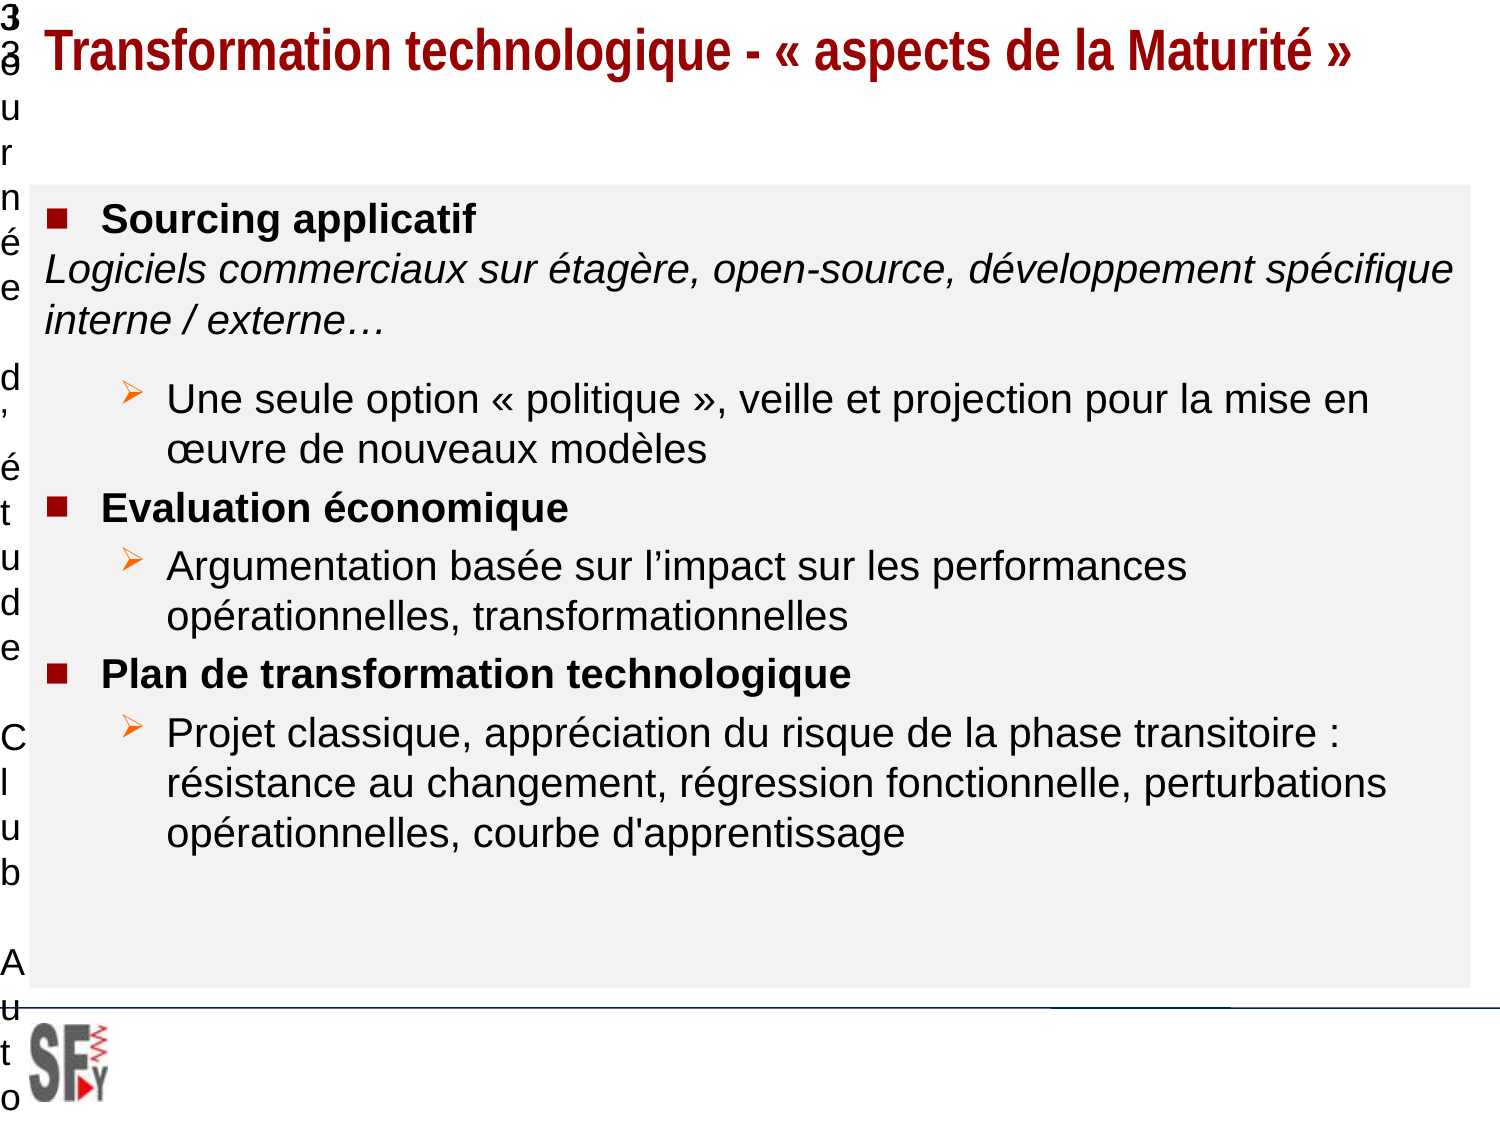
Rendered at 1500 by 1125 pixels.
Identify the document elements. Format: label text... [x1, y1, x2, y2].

list Sourcing applicatif Logiciels commerciaux sur étagère, open-source, développement spécifique interne / externe… Une seule option « politique », veille et projection pour la mise en œuvre de nouveaux modèles Evaluation économique Argumentation basée sur l’impact sur les performances opérationnelles, transformationnelles Plan de transformation technologique Projet classique, appréciation du risque de la phase transitoire : résistance au changement, régression fonctionnelle, perturbations opérationnelles, courbe d'apprentissage [29, 184, 1471, 988]
title Transformation technologique - « aspects de la Maturité » [29, 12, 1471, 138]
picture [29, 1023, 108, 1102]
